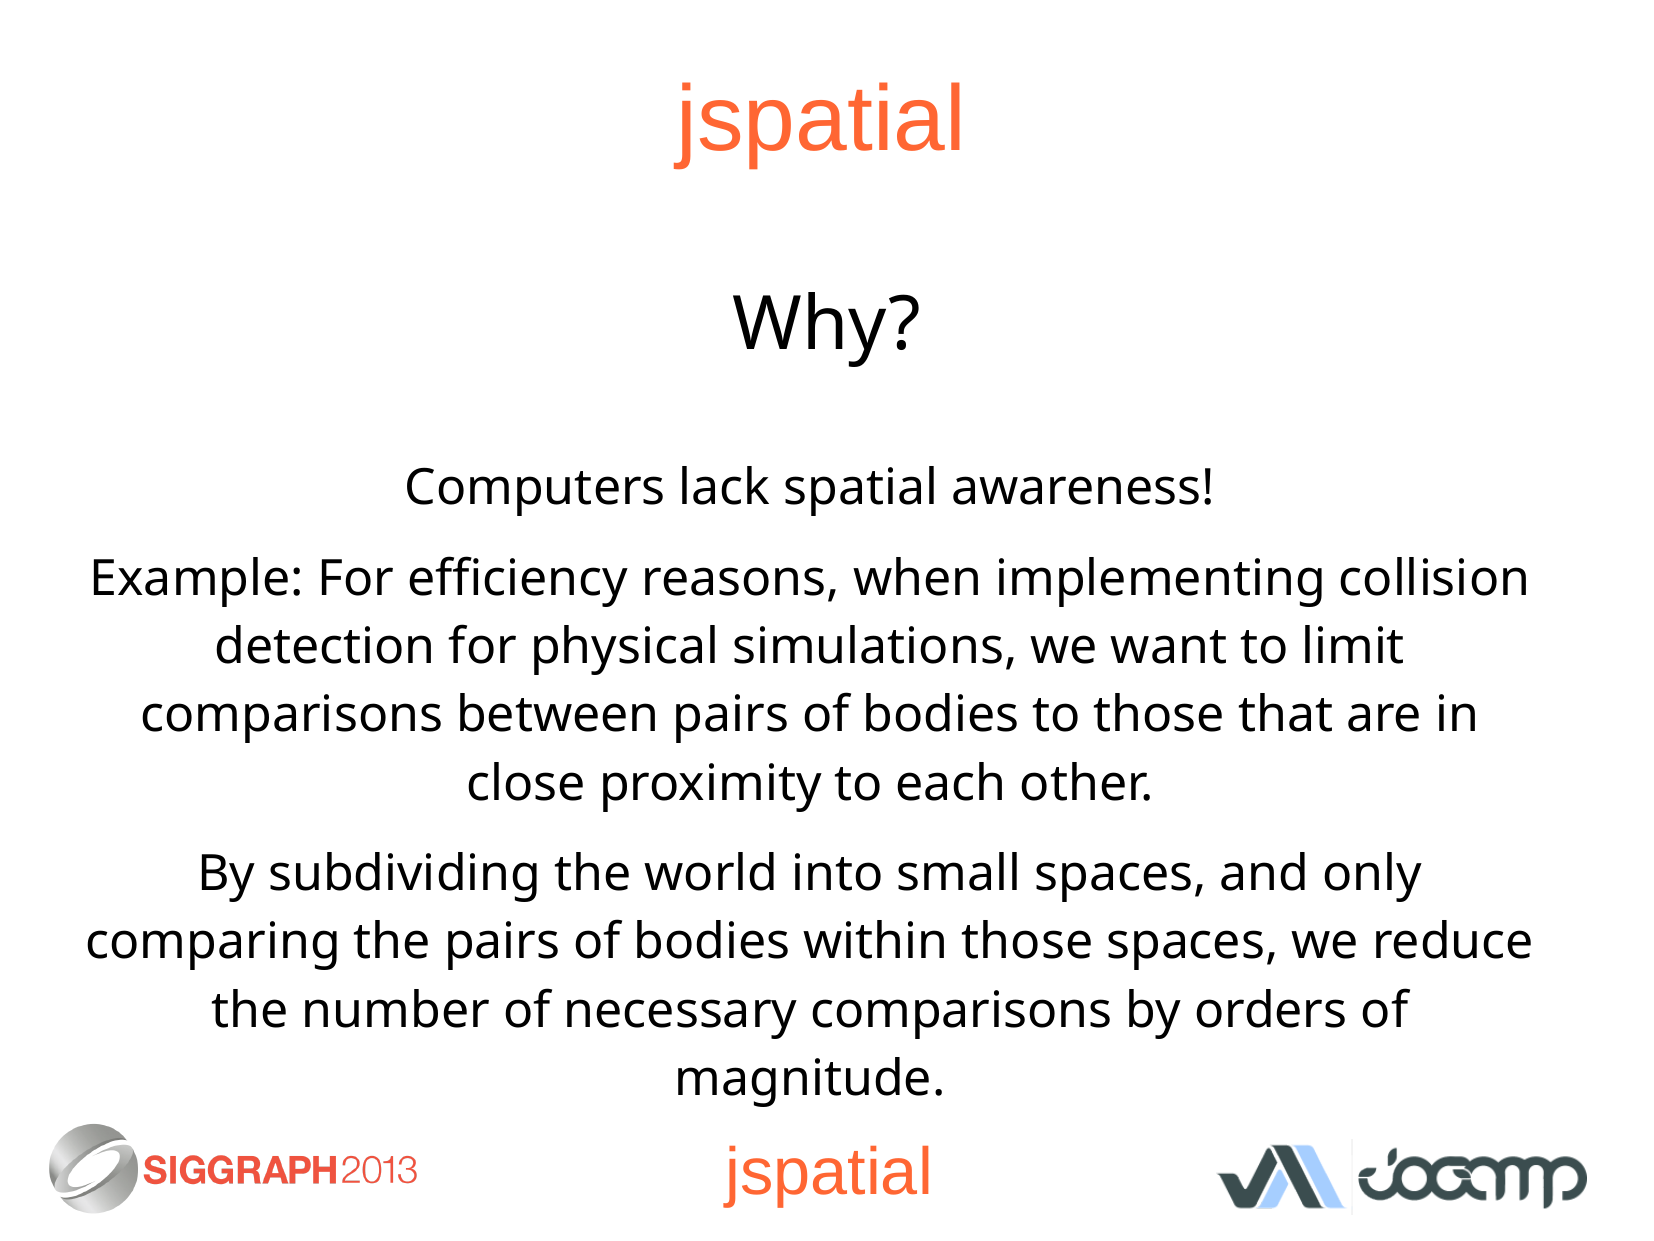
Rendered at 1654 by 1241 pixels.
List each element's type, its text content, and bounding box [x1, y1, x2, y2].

text_box Why? [82, 249, 1571, 391]
picture [1215, 1139, 1587, 1215]
list Computers lack spatial awareness! Example: For efficiency reasons, when implementing collision detection for physical simulations, we want to limit comparisons between pairs of bodies to those that are in close proximity to each other. By subdividing the world into small spaces, and only comparing the pairs of bodies within those spaces, we reduce the number of necessary comparisons by orders of magnitude. [82, 391, 1538, 1111]
picture [45, 1122, 421, 1215]
title jspatial [642, 1125, 1016, 1217]
title jspatial [68, 49, 1576, 188]
